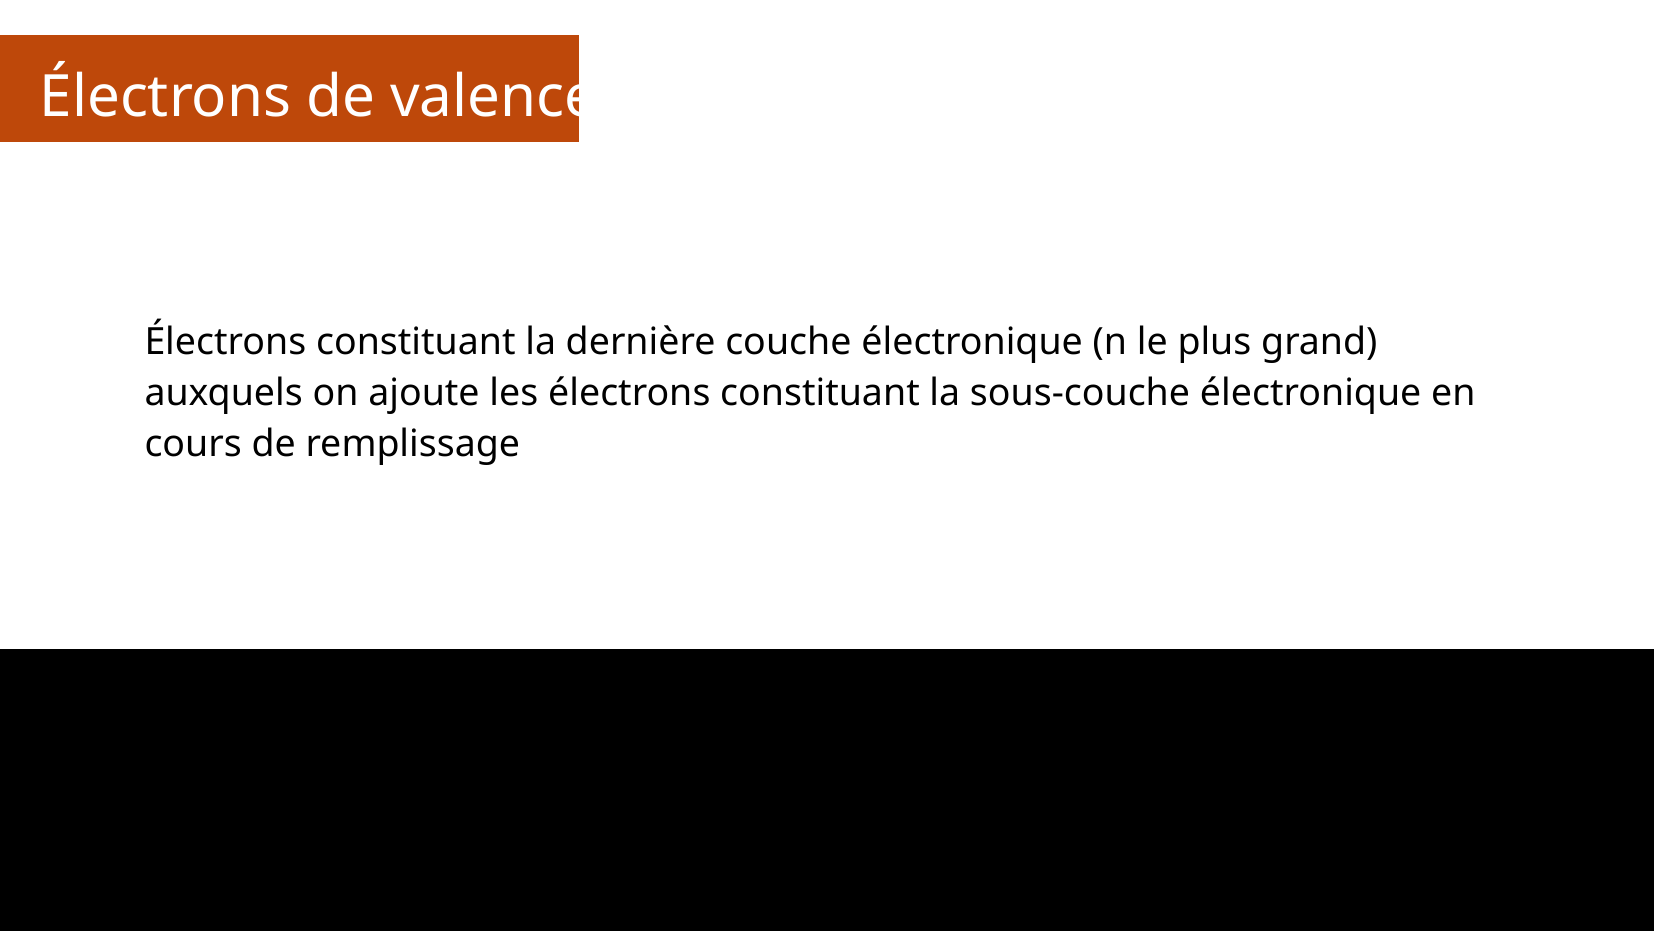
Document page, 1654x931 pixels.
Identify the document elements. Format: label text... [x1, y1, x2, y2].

text_box [573, 89, 579, 97]
text_box Électrons de valence [24, 47, 548, 137]
text_box [0, 649, 1654, 931]
text_box [0, 35, 579, 142]
text_box [573, 101, 579, 112]
text_box Électrons constituant la dernière couche électronique (n le plus grand) auxquels on ajoute les électrons constituant la sous-couche électronique en cours de remplissage [129, 307, 1501, 419]
